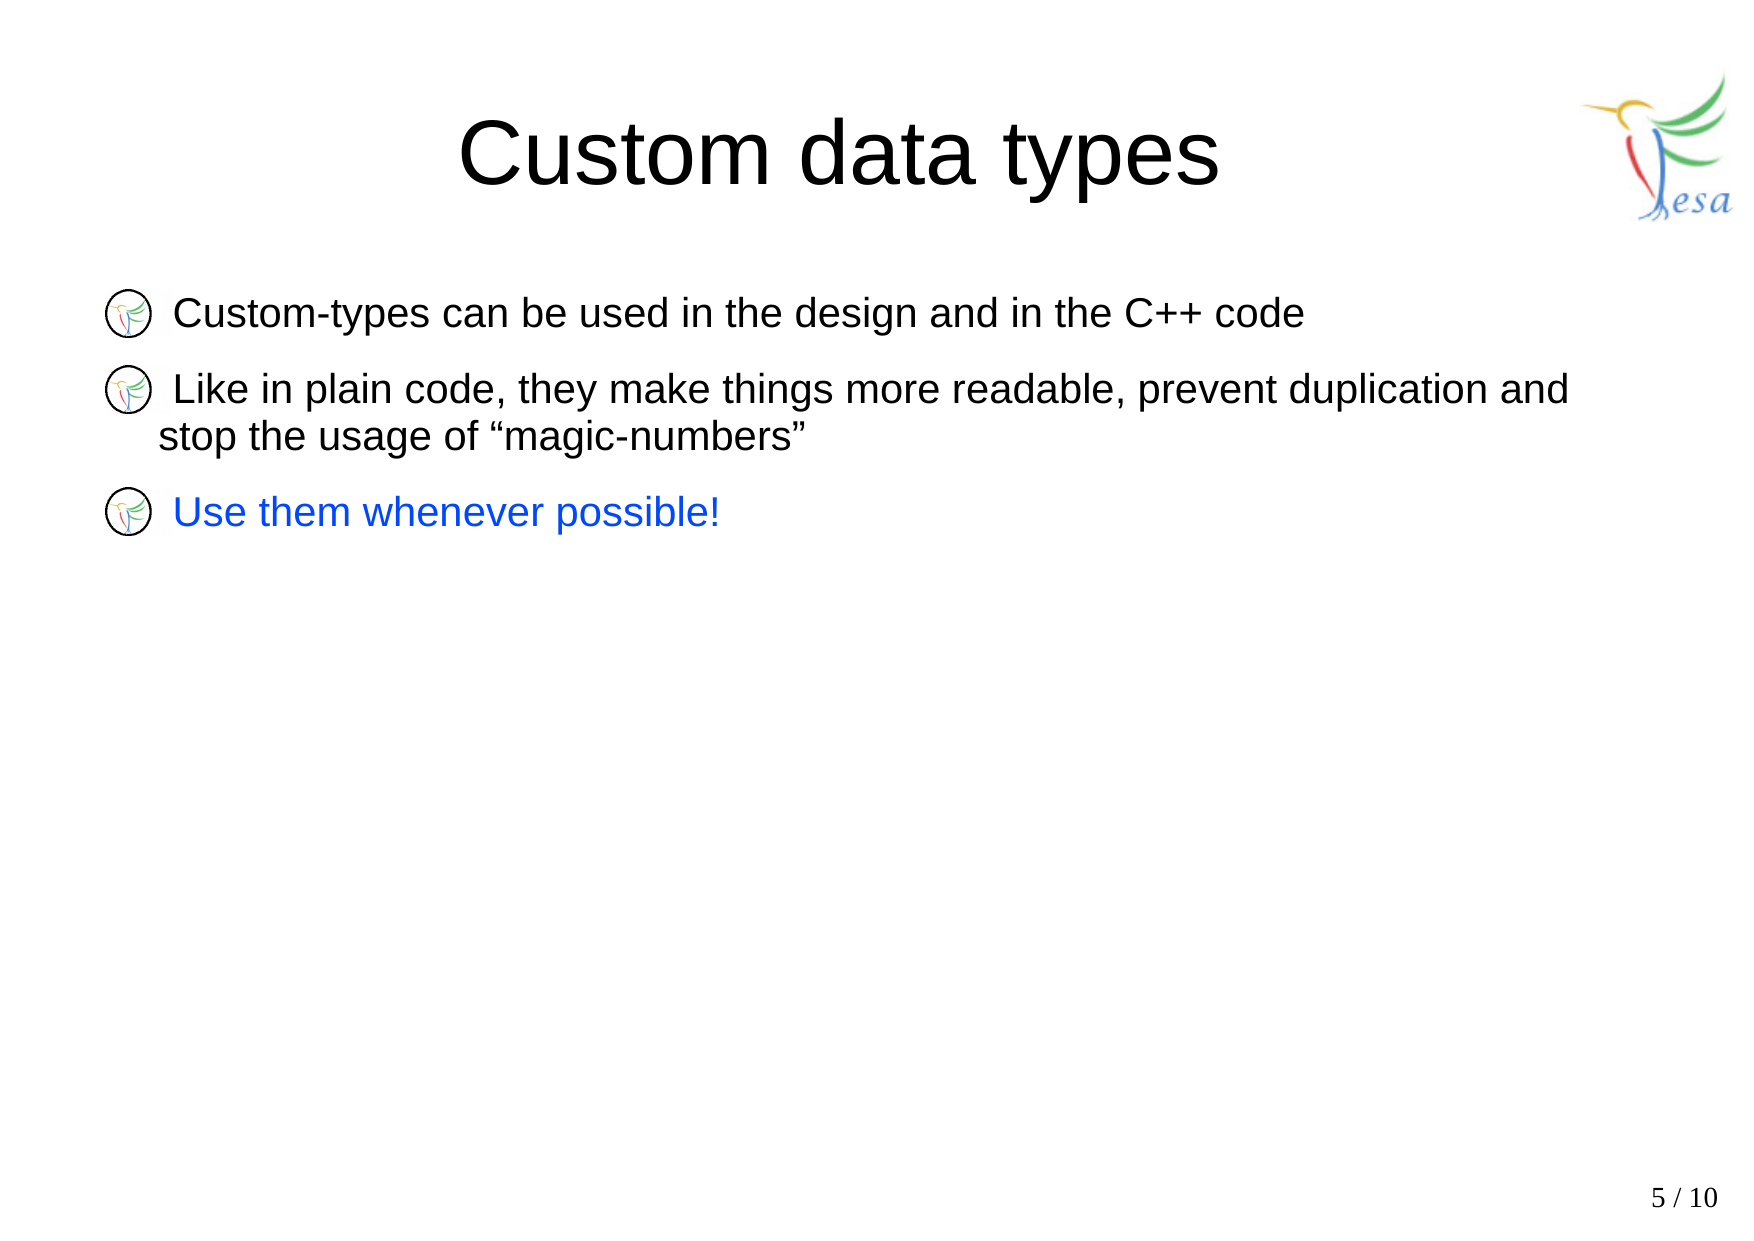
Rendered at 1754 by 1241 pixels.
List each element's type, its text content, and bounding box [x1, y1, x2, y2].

list Custom-types can be used in the design and in the C++ code Like in plain code, they make things more readable, prevent duplication and stop the usage of “magic-numbers” Use them whenever possible! [87, 290, 1636, 1081]
title Custom data types [90, 49, 1590, 257]
picture [1590, 64, 1736, 222]
